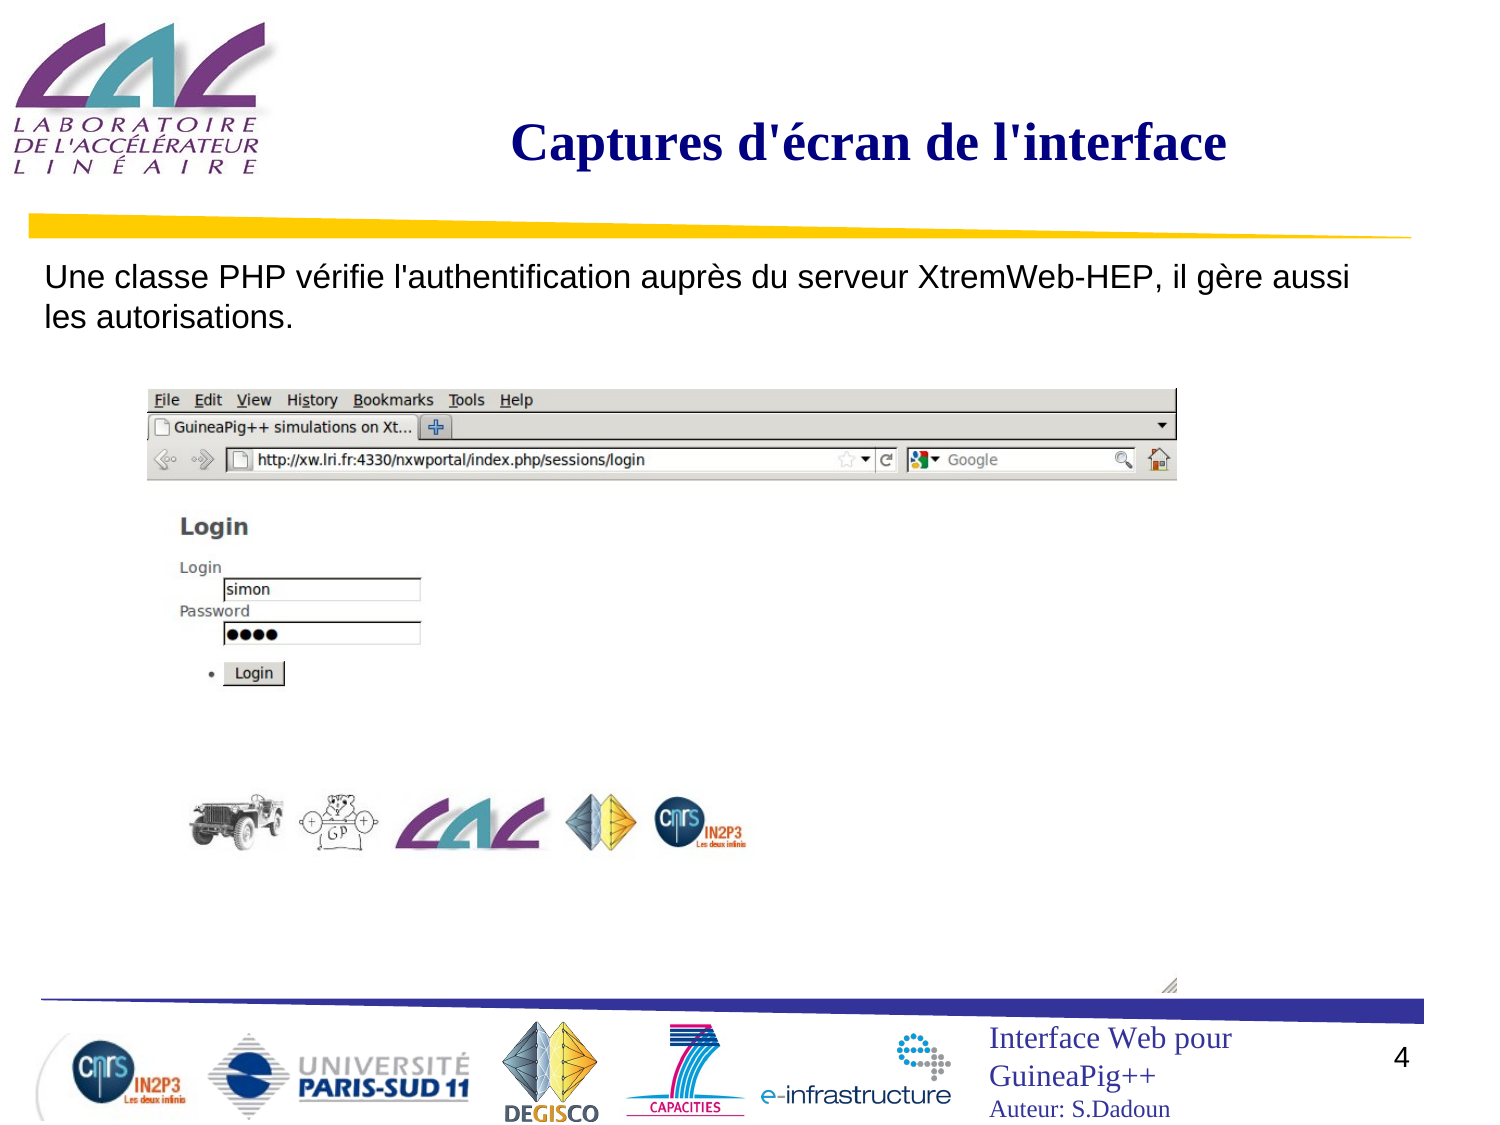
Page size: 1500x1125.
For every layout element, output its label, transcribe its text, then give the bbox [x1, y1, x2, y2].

title Captures d'écran de l'interface [259, 56, 1479, 221]
picture [25, 1033, 475, 1121]
text_box Une classe PHP vérifie l'authentification auprès du serveur XtremWeb-HEP, il gère aussi les autorisations. [29, 248, 1418, 343]
picture [490, 1018, 609, 1122]
picture [620, 1017, 750, 1124]
picture [7, 16, 283, 178]
picture [761, 1033, 951, 1104]
text_box [29, 343, 1388, 1001]
picture [902, 1038, 925, 1049]
picture [147, 388, 1177, 993]
